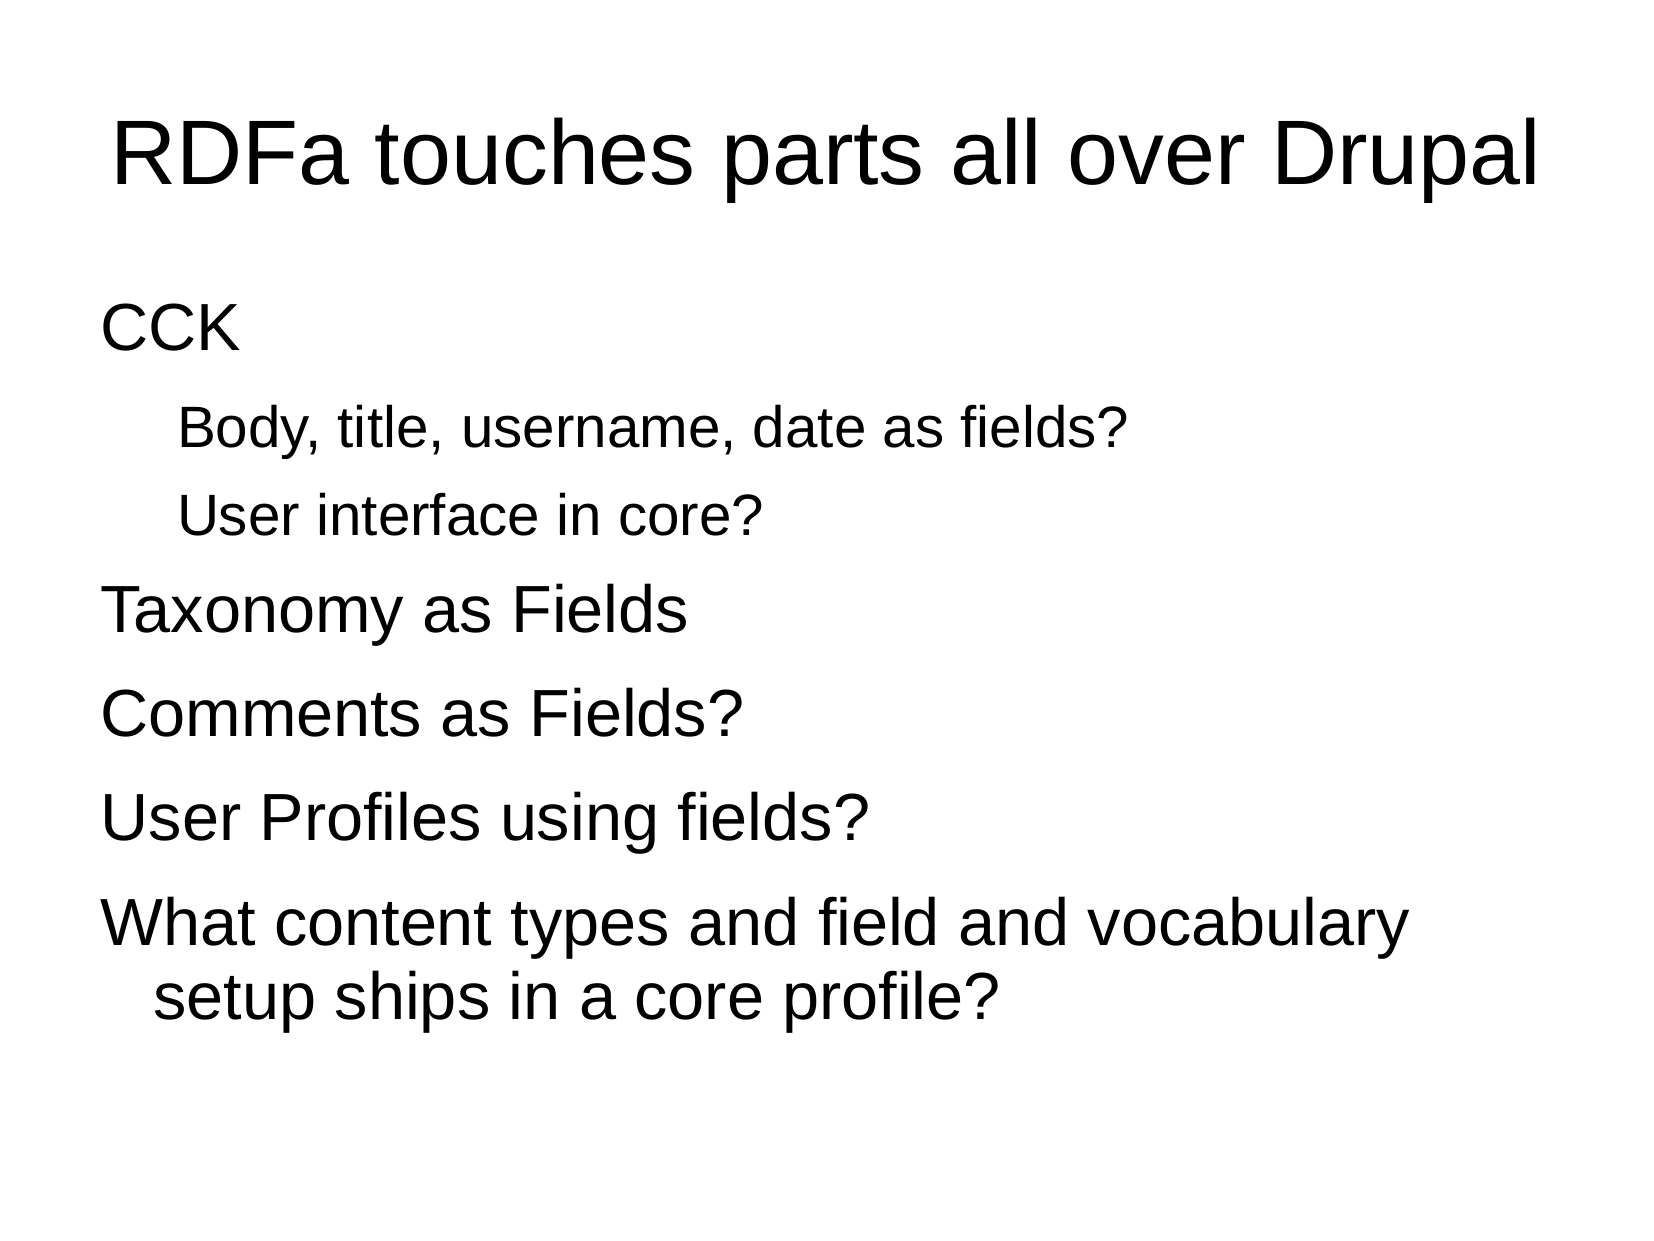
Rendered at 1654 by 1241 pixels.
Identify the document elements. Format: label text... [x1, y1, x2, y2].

title RDFa touches parts all over Drupal [82, 49, 1571, 257]
list CCK Body, title, username, date as fields? User interface in core? Taxonomy as Fields Comments as Fields? User Profiles using fields? What content types and field and vocabulary setup ships in a core profile? [82, 290, 1571, 1094]
